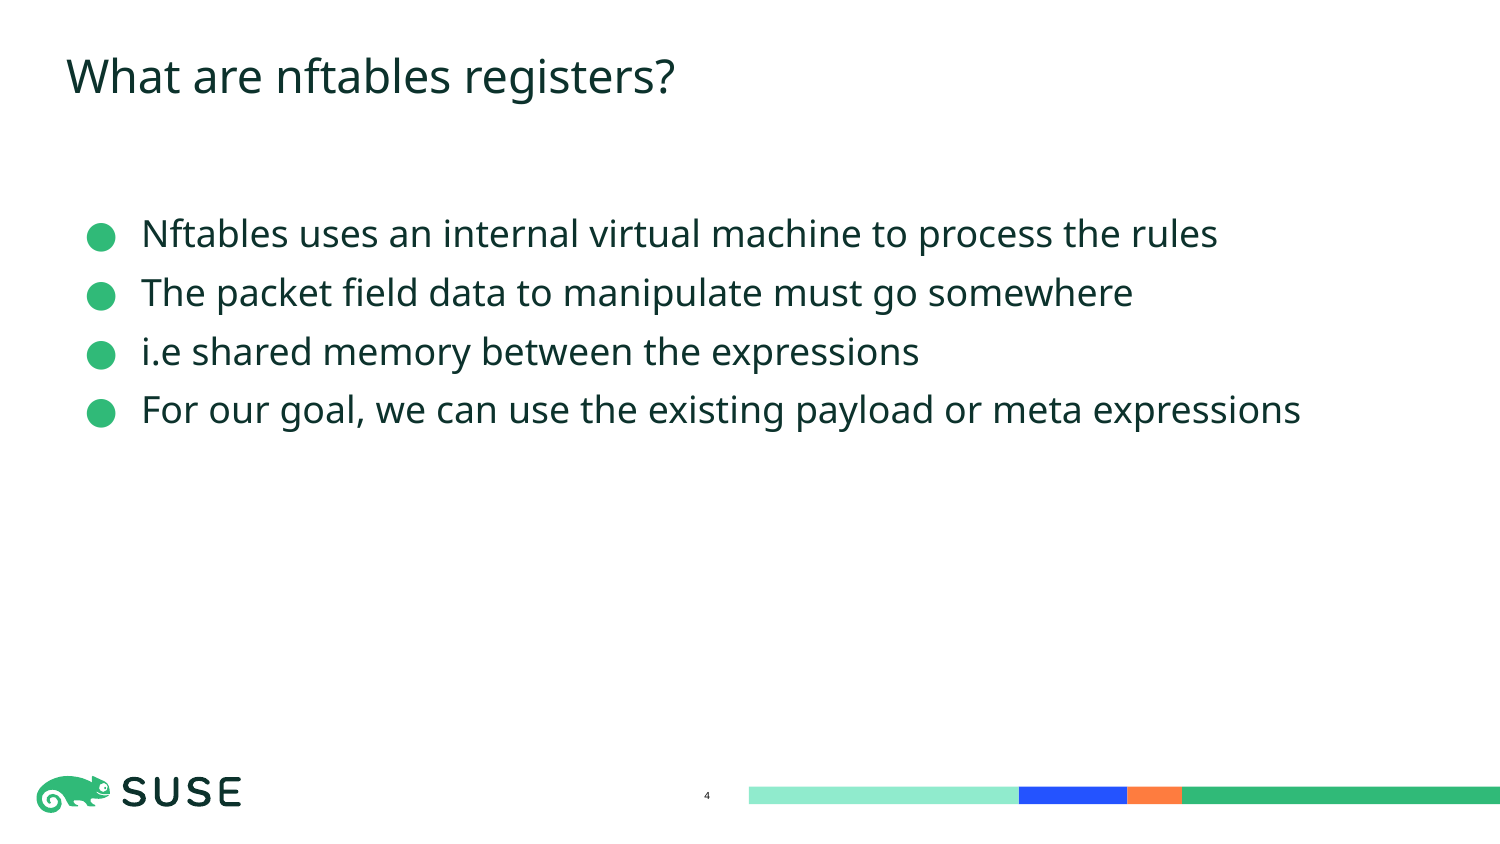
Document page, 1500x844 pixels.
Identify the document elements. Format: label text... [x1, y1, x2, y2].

slide_number <number> [634, 773, 725, 818]
list Nftables uses an internal virtual machine to process the rules The packet field data to manipulate must go somewhere i.e shared memory between the expressions For our goal, we can use the existing payload or meta expressions [51, 185, 1449, 715]
title What are nftables registers? [51, 28, 1449, 123]
